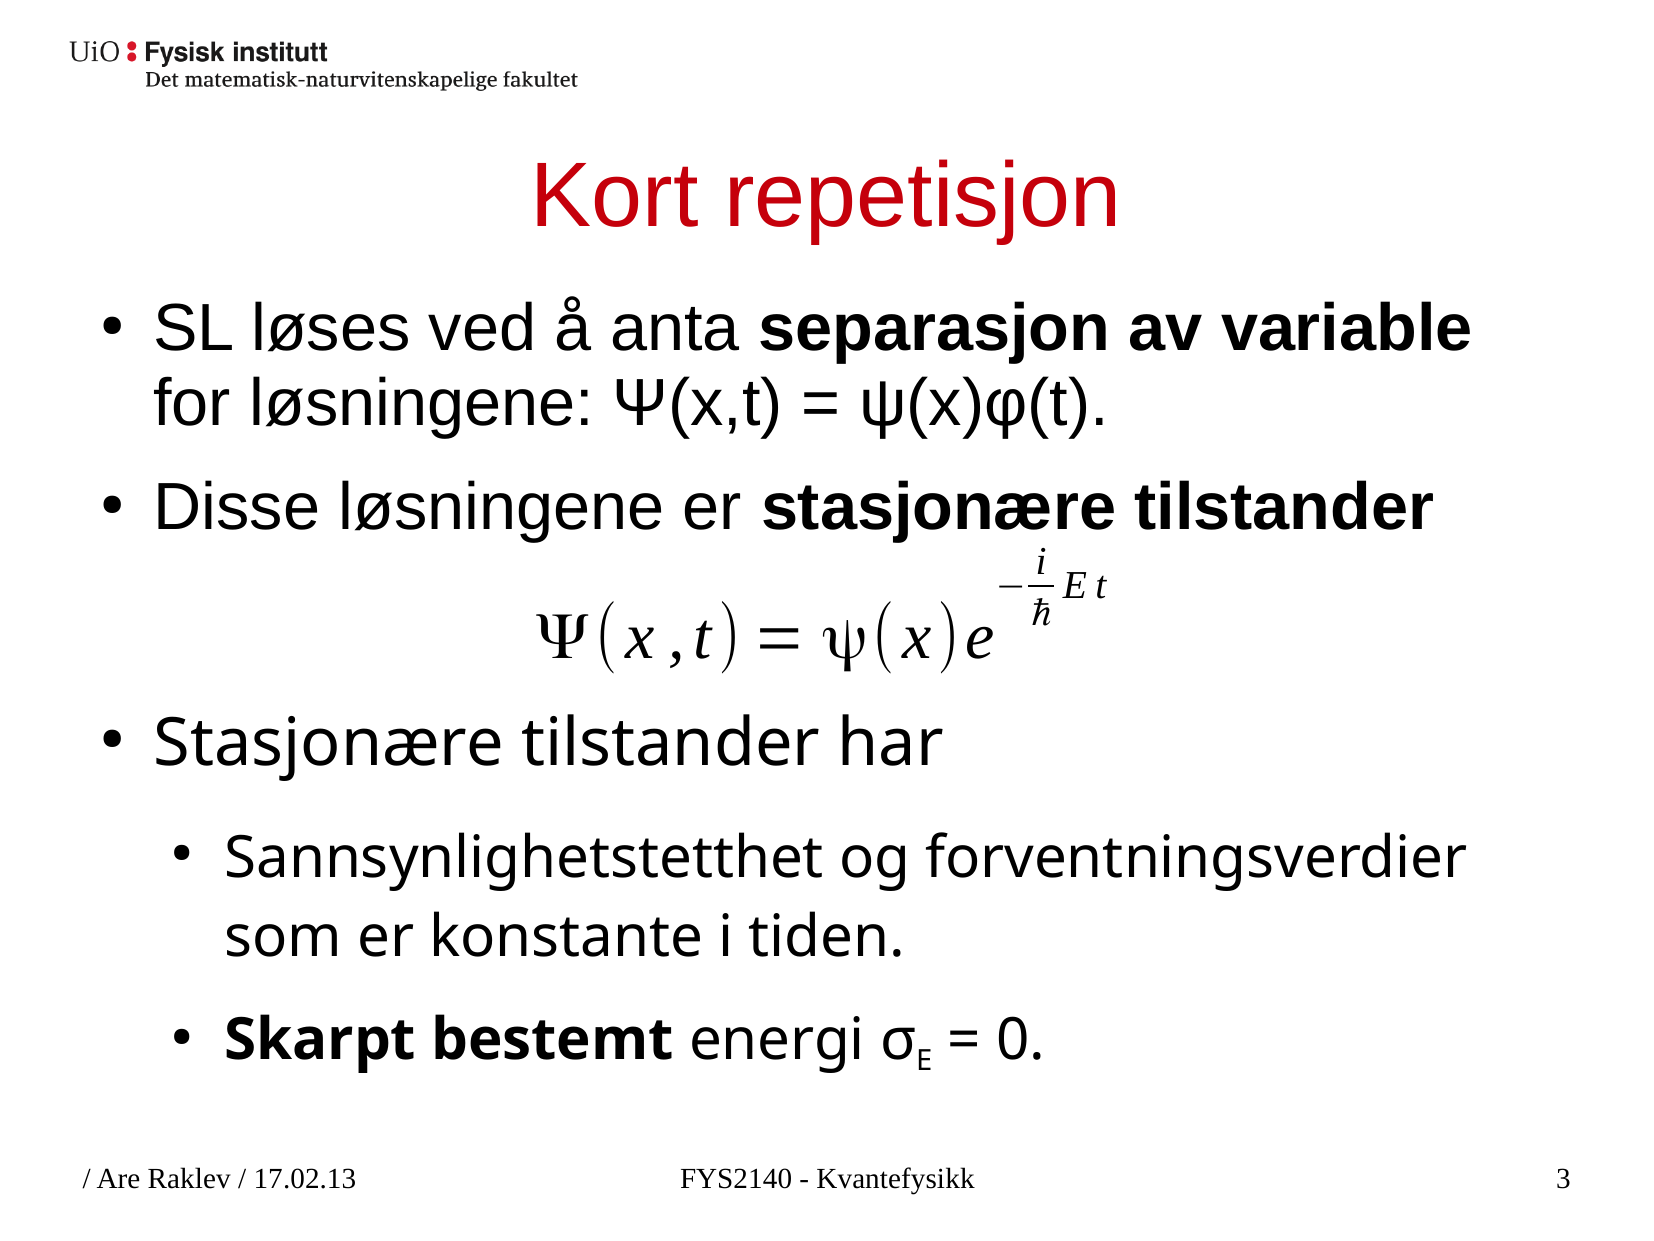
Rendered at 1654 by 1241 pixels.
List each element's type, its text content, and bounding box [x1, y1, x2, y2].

picture [68, 37, 581, 93]
list SL løses ved å anta separasjon av variable for løsningene: Ψ(x,t) = ψ(x)φ(t). Disse løsningene er stasjonære tilstander Stasjonære tilstander har Sannsynlighetstetthet og forventningsverdier som er konstante i tiden. Skarpt bestemt energi σE = 0. [82, 290, 1538, 1094]
title Kort repetisjon [82, 90, 1571, 298]
chart [527, 539, 1115, 678]
